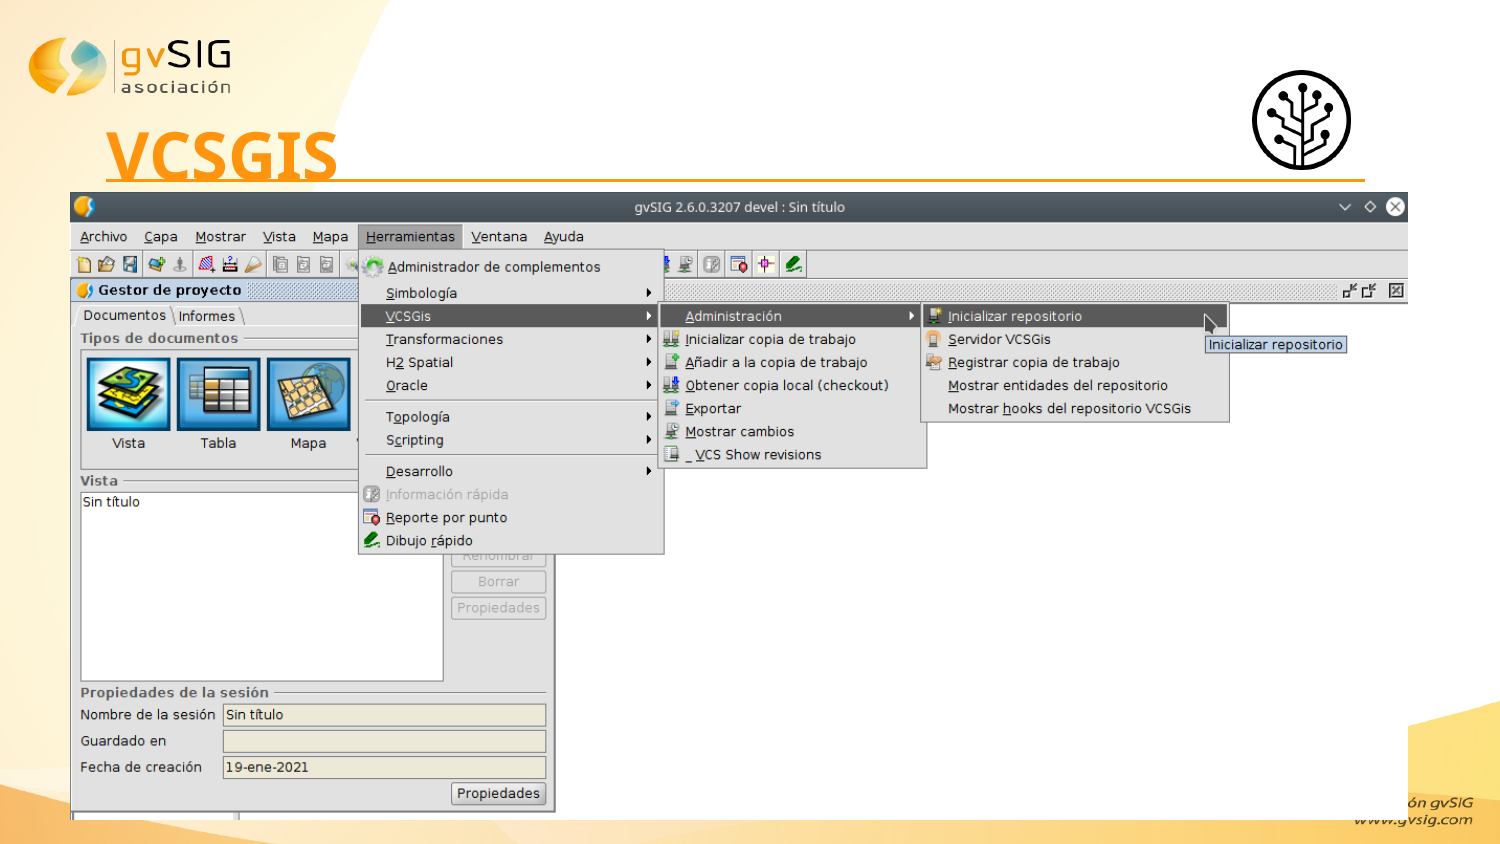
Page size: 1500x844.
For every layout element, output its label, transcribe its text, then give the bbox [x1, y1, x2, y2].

title VCSGIS [106, 115, 1457, 193]
picture [0, 0, 1500, 844]
